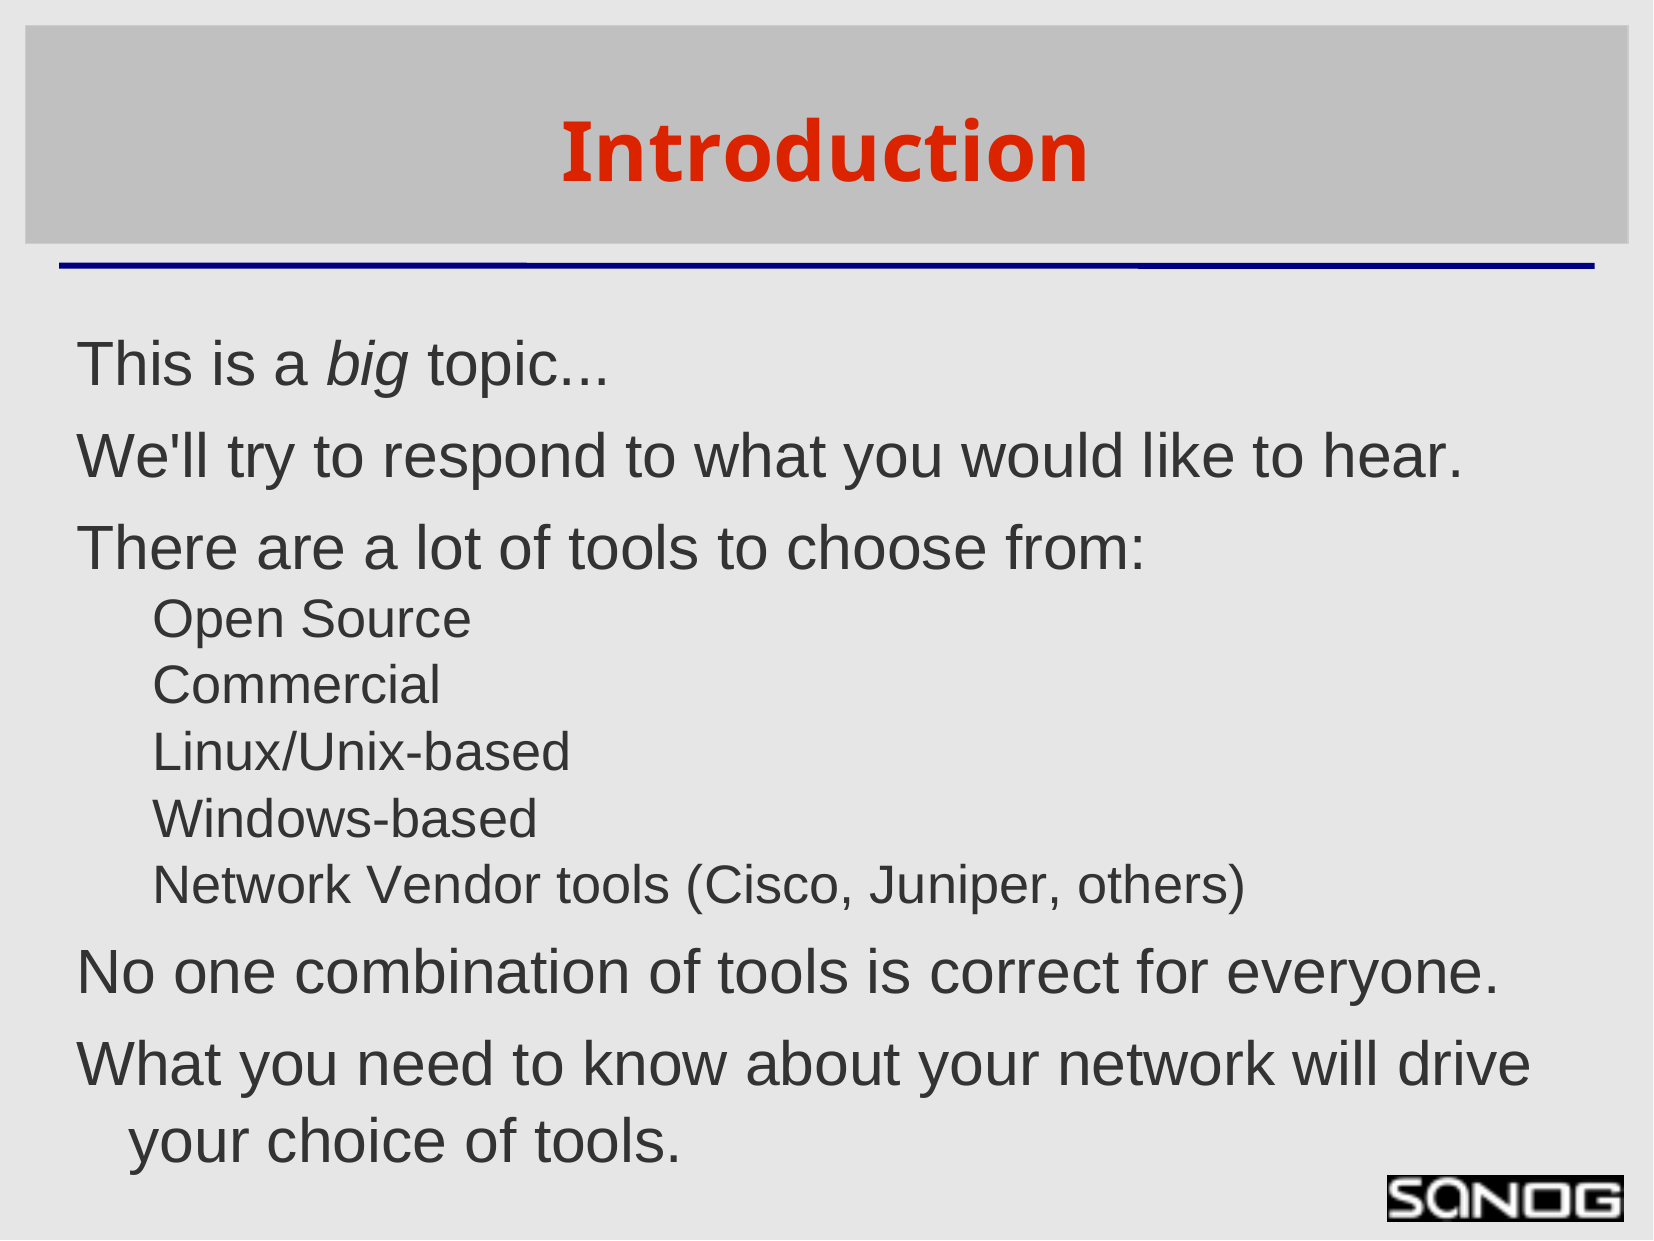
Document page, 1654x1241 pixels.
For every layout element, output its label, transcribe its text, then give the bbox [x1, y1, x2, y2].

picture [1387, 1175, 1624, 1222]
list This is a big topic... We'll try to respond to what you would like to hear. There are a lot of tools to choose from: Open Source Commercial Linux/Unix-based Windows-based Network Vendor tools (Cisco, Juniper, others) No one combination of tools is correct for everyone. What you need to know about your network will drive your choice of tools. [59, 322, 1593, 1169]
title Introduction [121, 46, 1532, 253]
